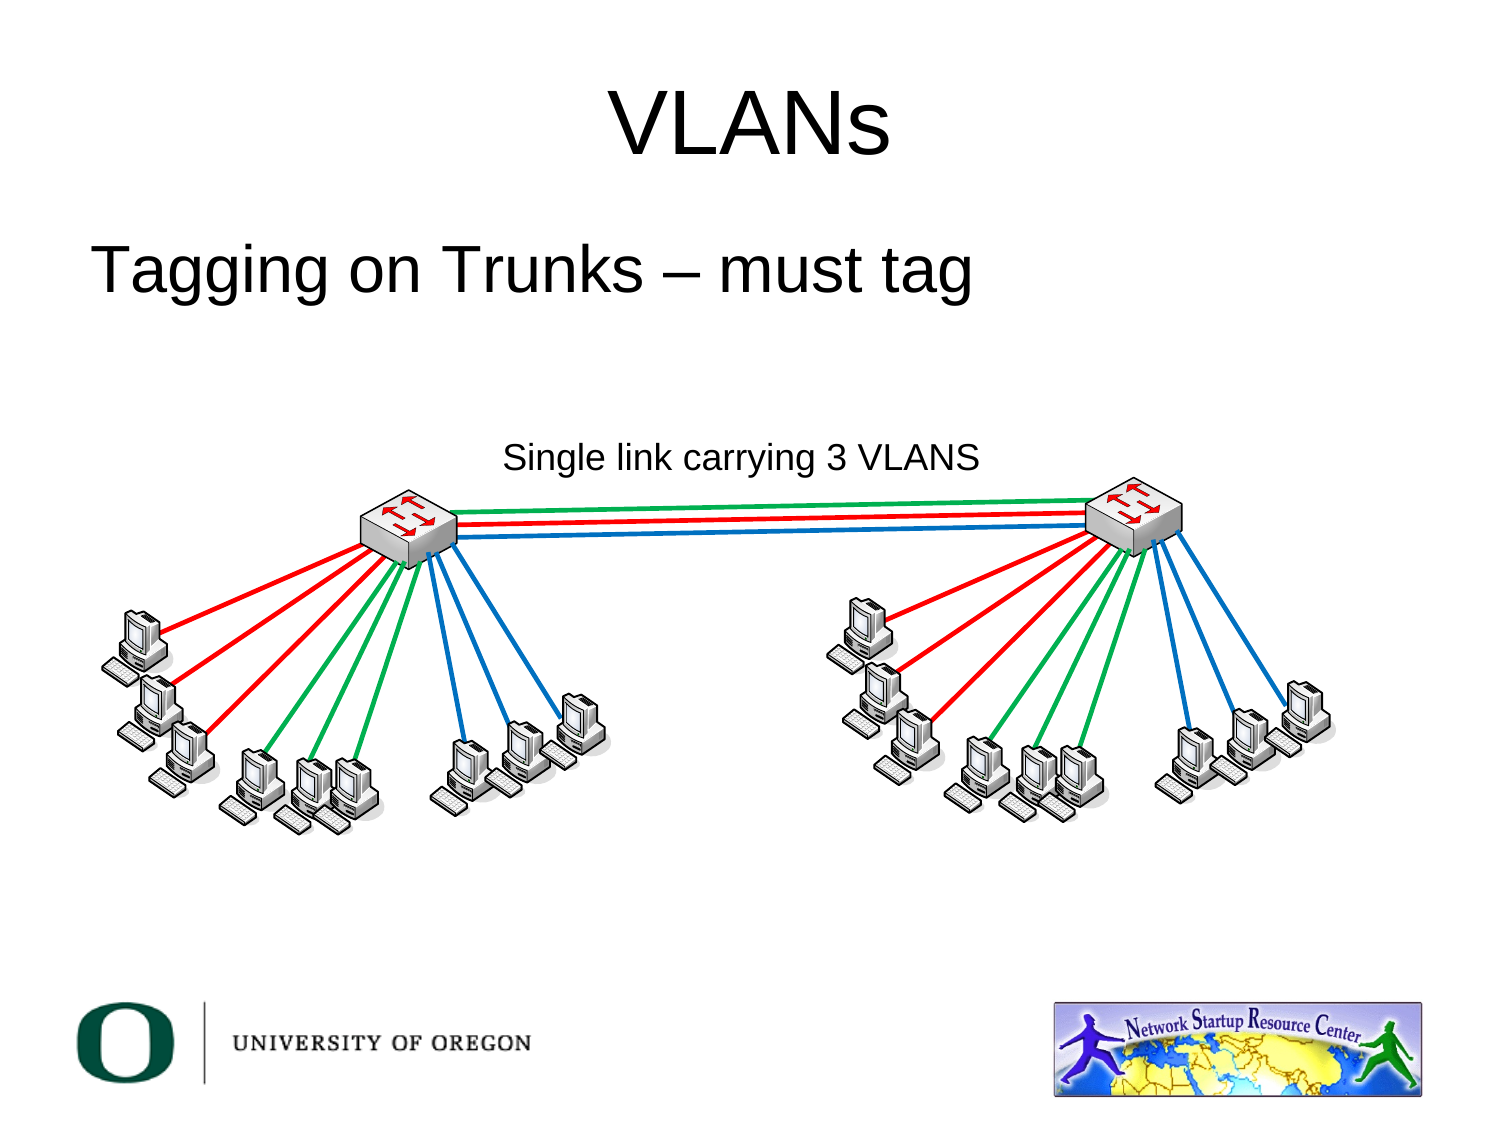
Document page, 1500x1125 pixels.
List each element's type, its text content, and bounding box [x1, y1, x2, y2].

chart [1082, 474, 1185, 580]
chart [99, 607, 386, 838]
chart [357, 487, 460, 593]
title VLANs [75, 45, 1426, 201]
chart [825, 595, 1111, 826]
text_box Single link carrying 3 VLANS [487, 424, 1076, 486]
picture [1050, 999, 1426, 1100]
list Tagging on Trunks – must tag [75, 224, 1413, 338]
chart [428, 690, 613, 820]
picture [62, 998, 546, 1088]
chart [1153, 678, 1338, 807]
